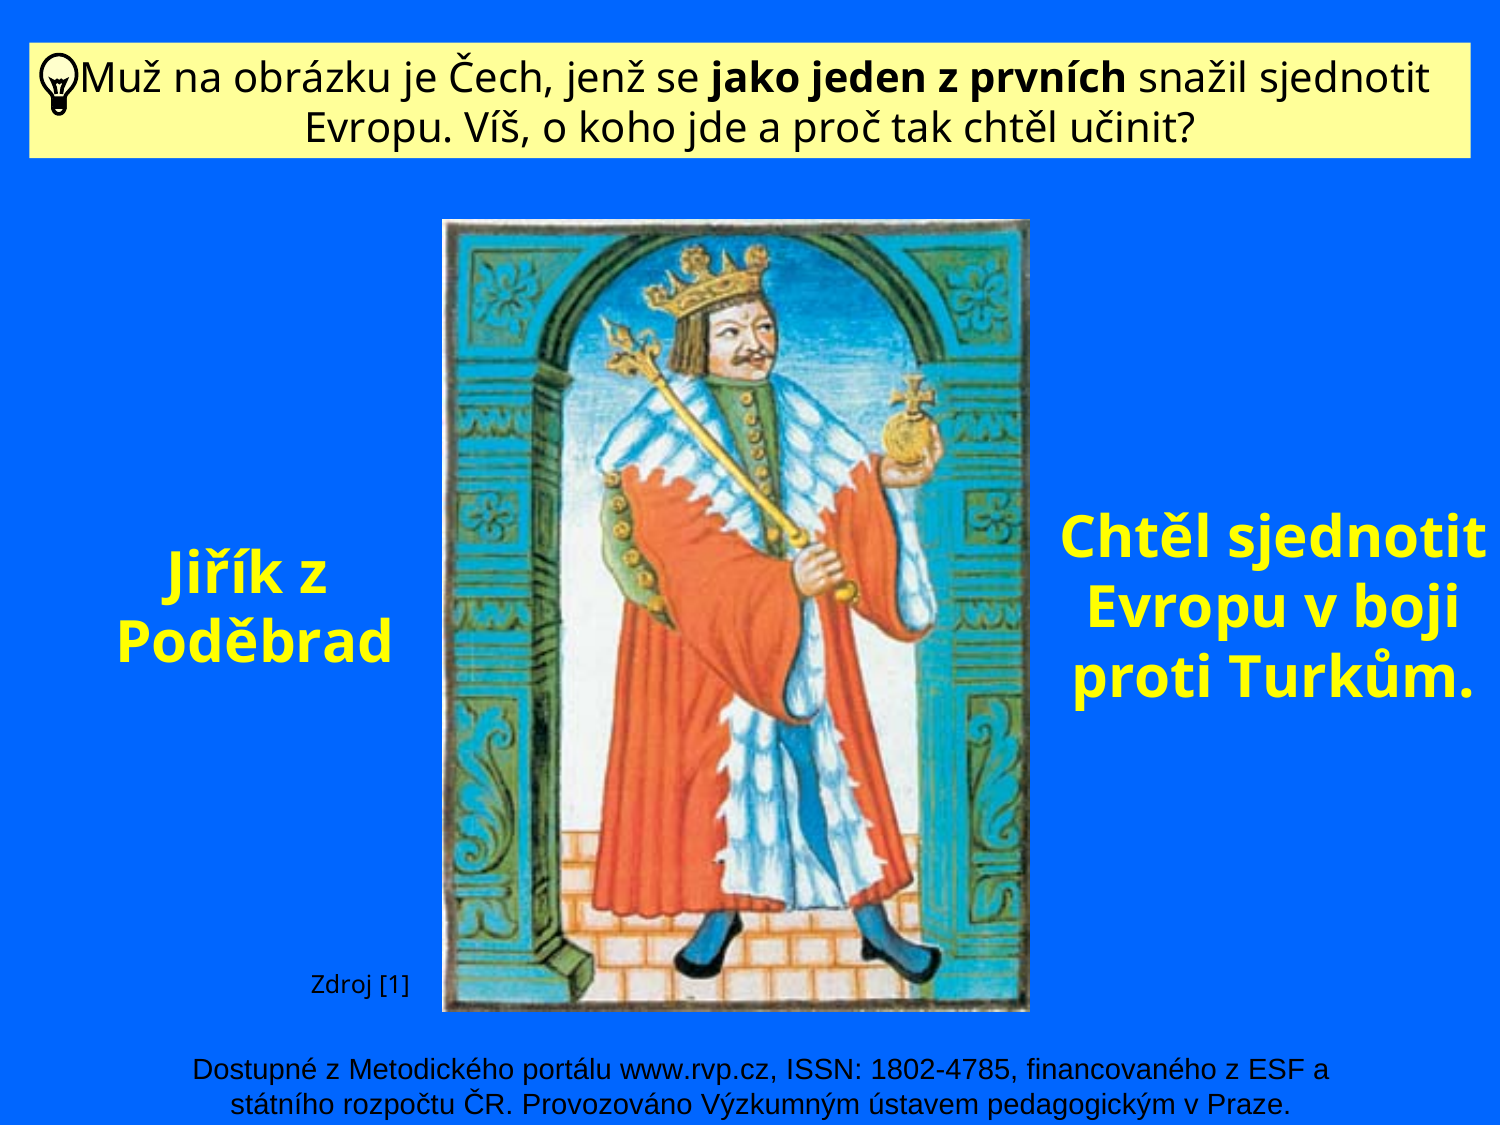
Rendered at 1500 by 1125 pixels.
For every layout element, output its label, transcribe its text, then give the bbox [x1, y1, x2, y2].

text_box Zdroj [1] [296, 960, 425, 1007]
text_box Muž na obrázku je Čech, jenž se jako jeden z prvních snažil sjednotit Evropu. Víš, o koho jde a proč tak chtěl učinit? [29, 42, 1471, 159]
text_box Dostupné z Metodického portálu www.rvp.cz, ISSN: 1802-4785, financovaného z ESF a státního rozpočtu ČR. Provozováno Výzkumným ústavem pedagogickým v Praze. [140, 1042, 1383, 1103]
picture [442, 219, 1030, 1012]
text_box [41, 54, 77, 114]
text_box Jiřík z Poděbrad [100, 527, 410, 683]
text_box Chtěl sjednotit Evropu v boji proti Turkům. [1044, 491, 1500, 718]
